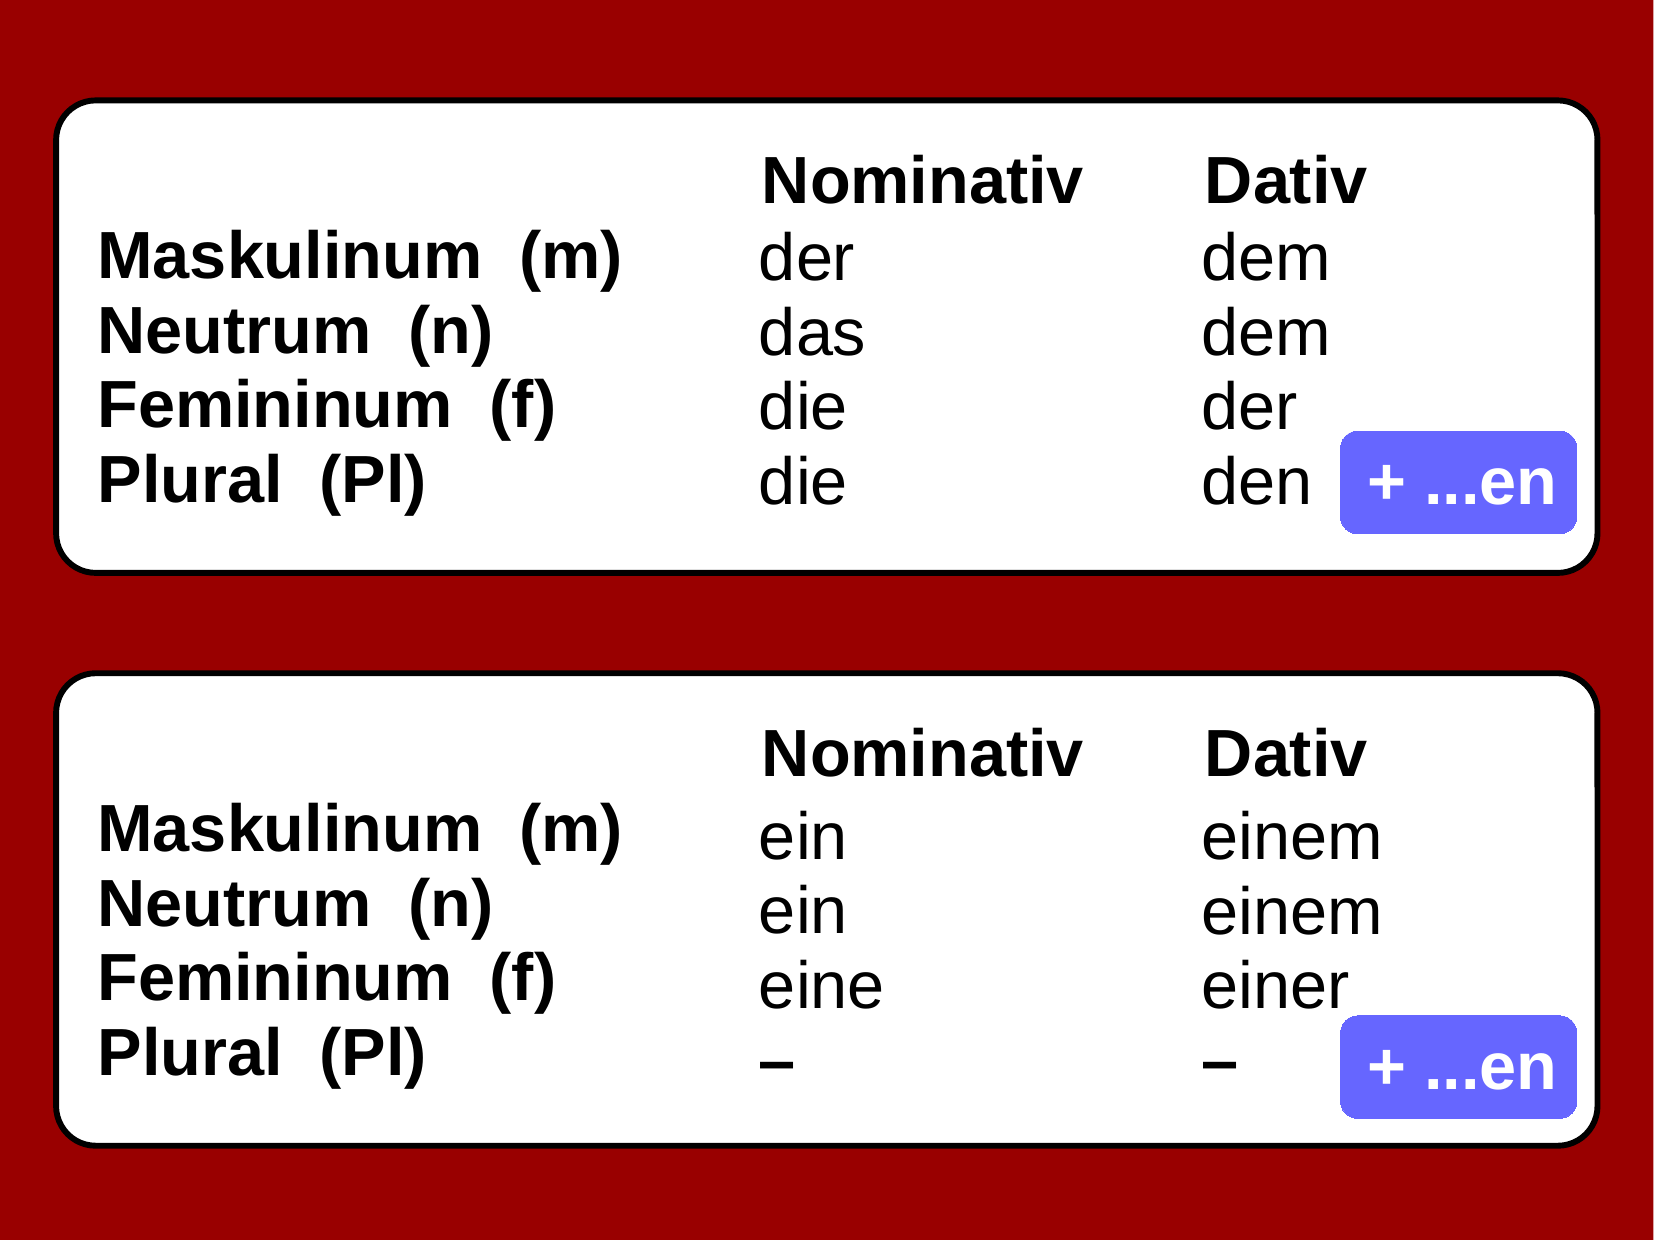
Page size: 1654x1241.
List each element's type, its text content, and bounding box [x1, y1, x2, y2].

text_box + ...en [1376, 437, 1580, 527]
text_box [56, 673, 1598, 1146]
text_box Nominativ Dativ Maskulinum (m) Neutrum (n) Femininum (f) Plural (Pl) [82, 708, 1607, 1113]
text_box einem einem einer – [1187, 791, 1430, 1106]
text_box Nominativ Dativ Maskulinum (m) Neutrum (n) Femininum (f) Plural (Pl) [82, 135, 1607, 540]
text_box [1344, 527, 1574, 534]
text_box ein ein eine – [744, 791, 934, 1106]
text_box dem dem der den [1187, 212, 1376, 527]
text_box + ...en [1352, 1021, 1580, 1112]
text_box [1376, 431, 1573, 437]
text_box [56, 100, 1598, 573]
text_box der das die die [744, 212, 934, 527]
